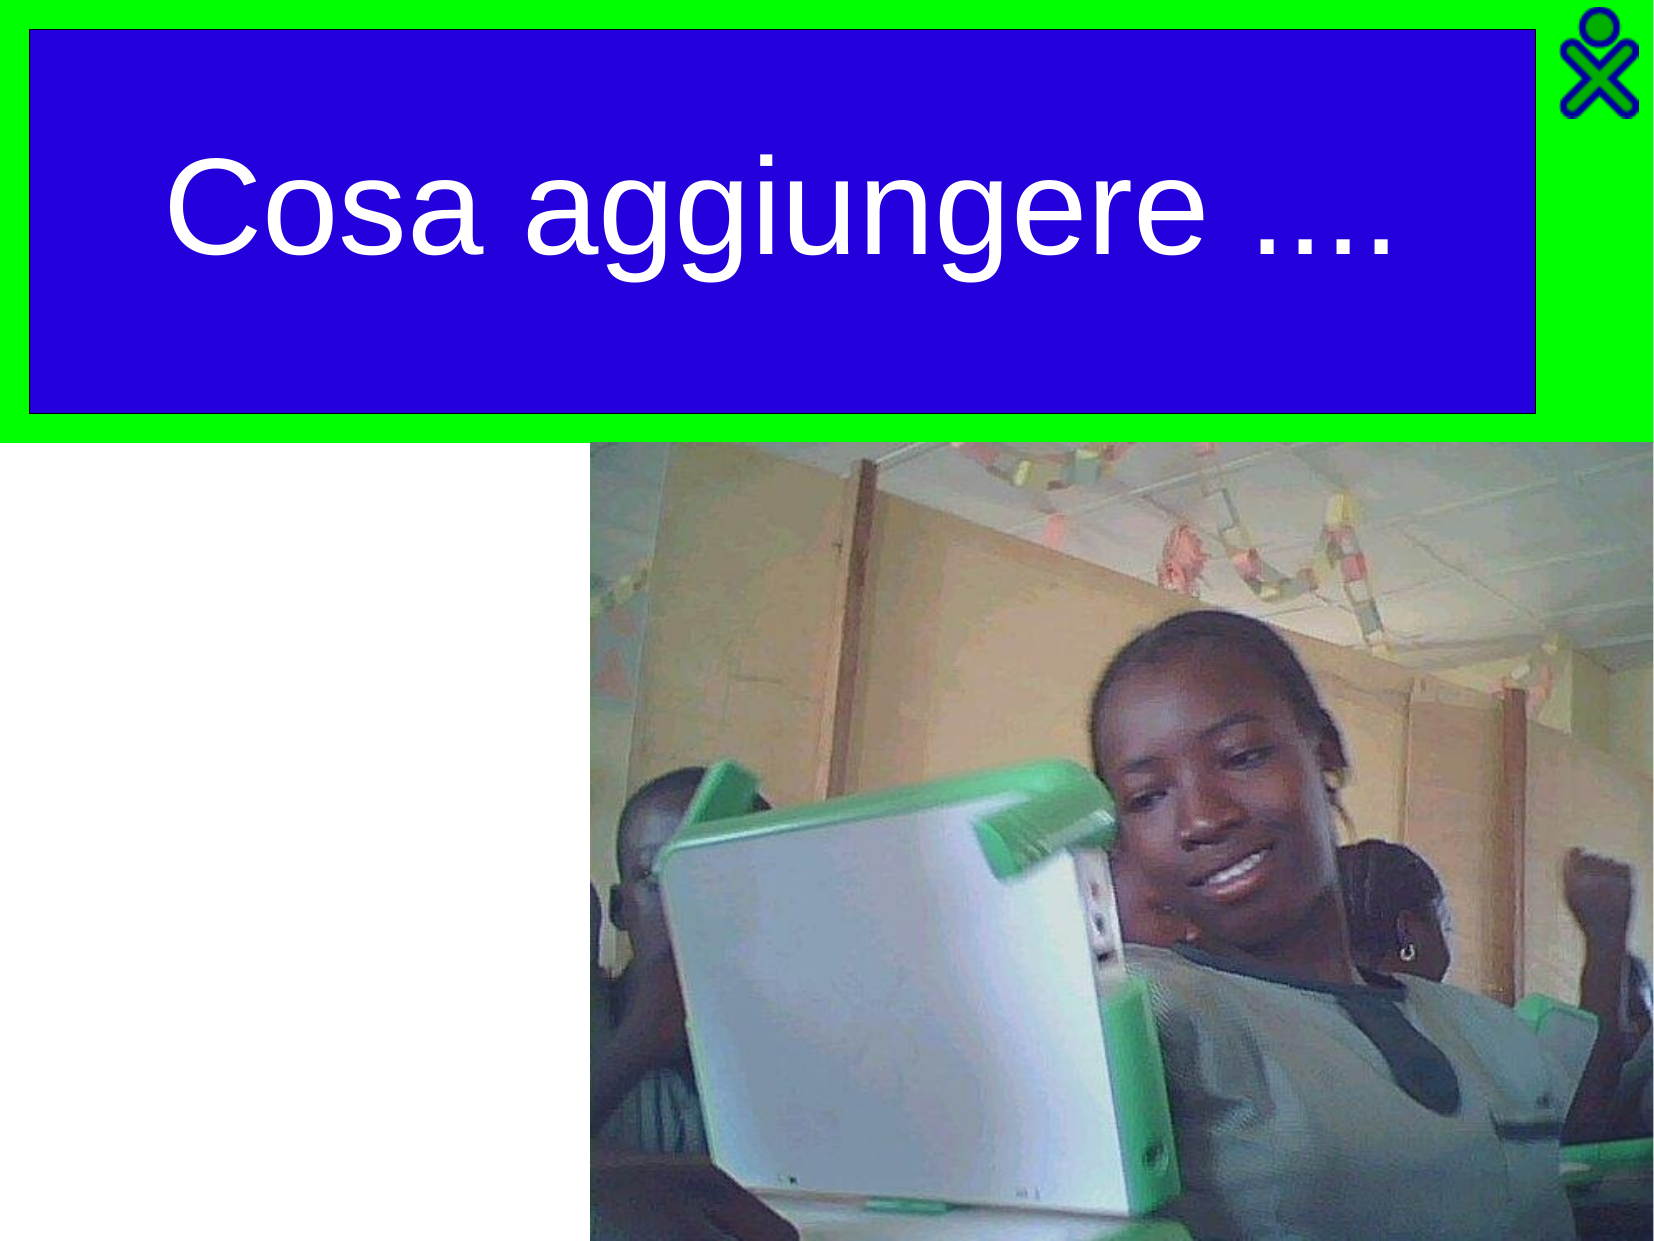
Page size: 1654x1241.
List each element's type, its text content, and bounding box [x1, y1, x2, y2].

picture [1559, 7, 1639, 119]
title Cosa aggiungere .... [59, 7, 1506, 407]
picture [590, 442, 1654, 1241]
